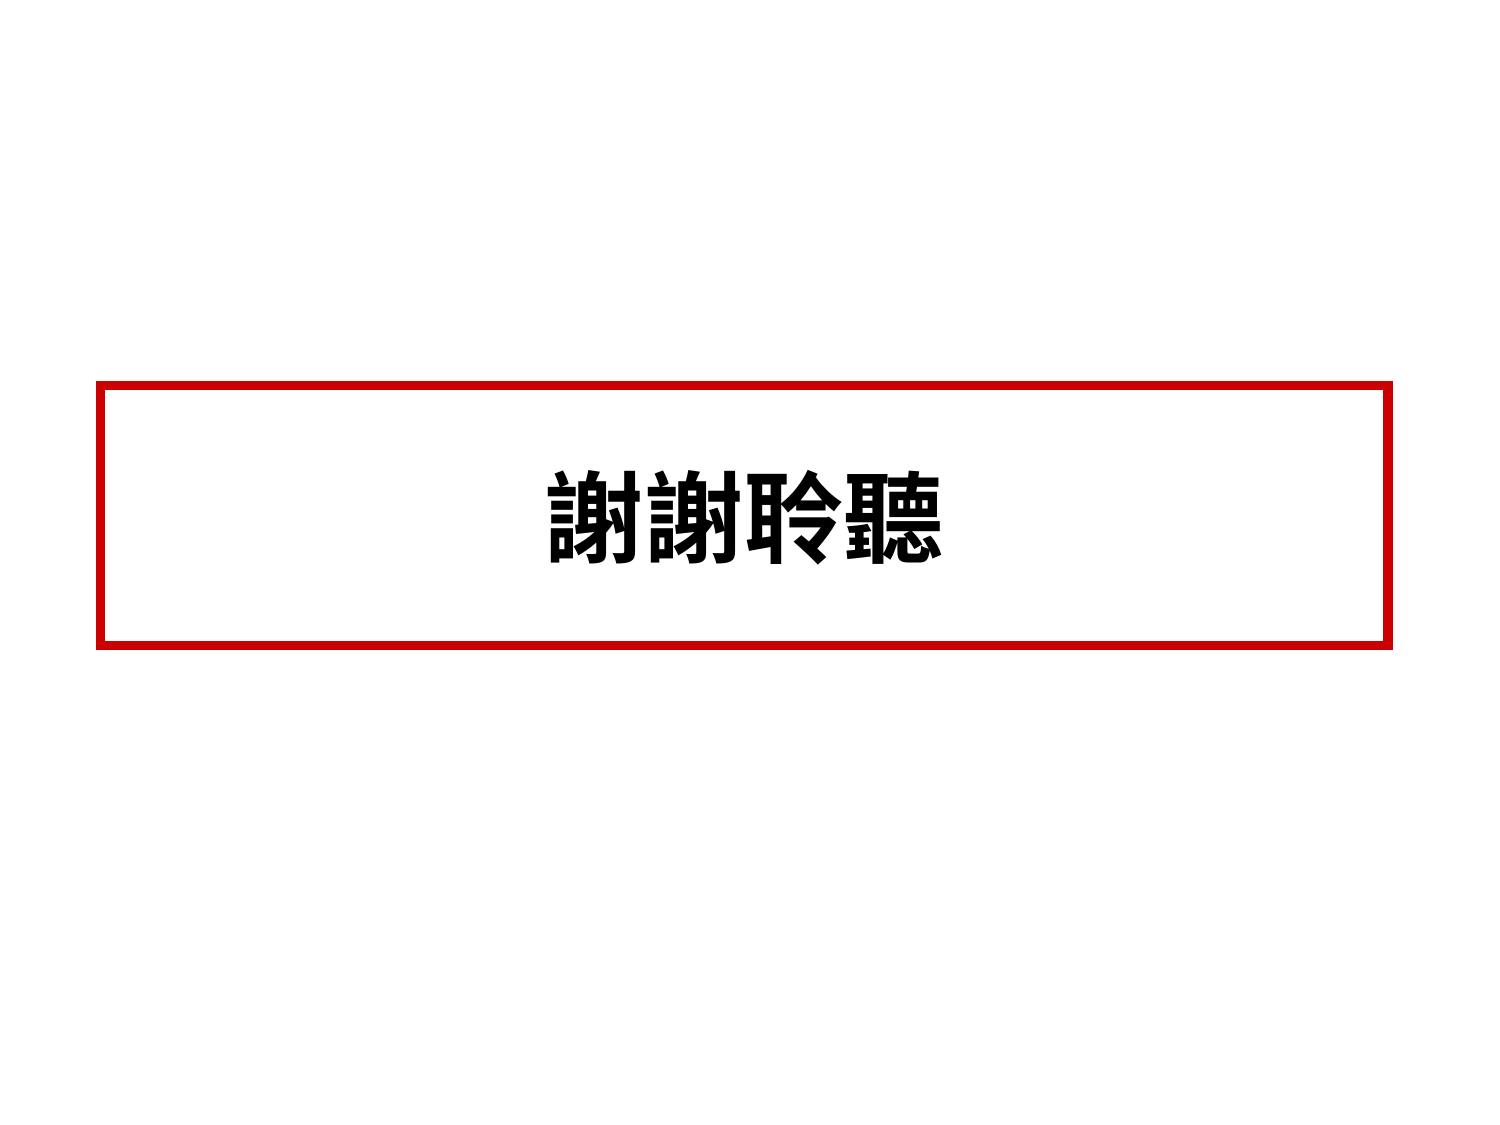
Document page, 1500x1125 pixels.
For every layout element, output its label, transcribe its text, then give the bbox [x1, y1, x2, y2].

text_box 謝謝聆聽 [100, 385, 1388, 645]
